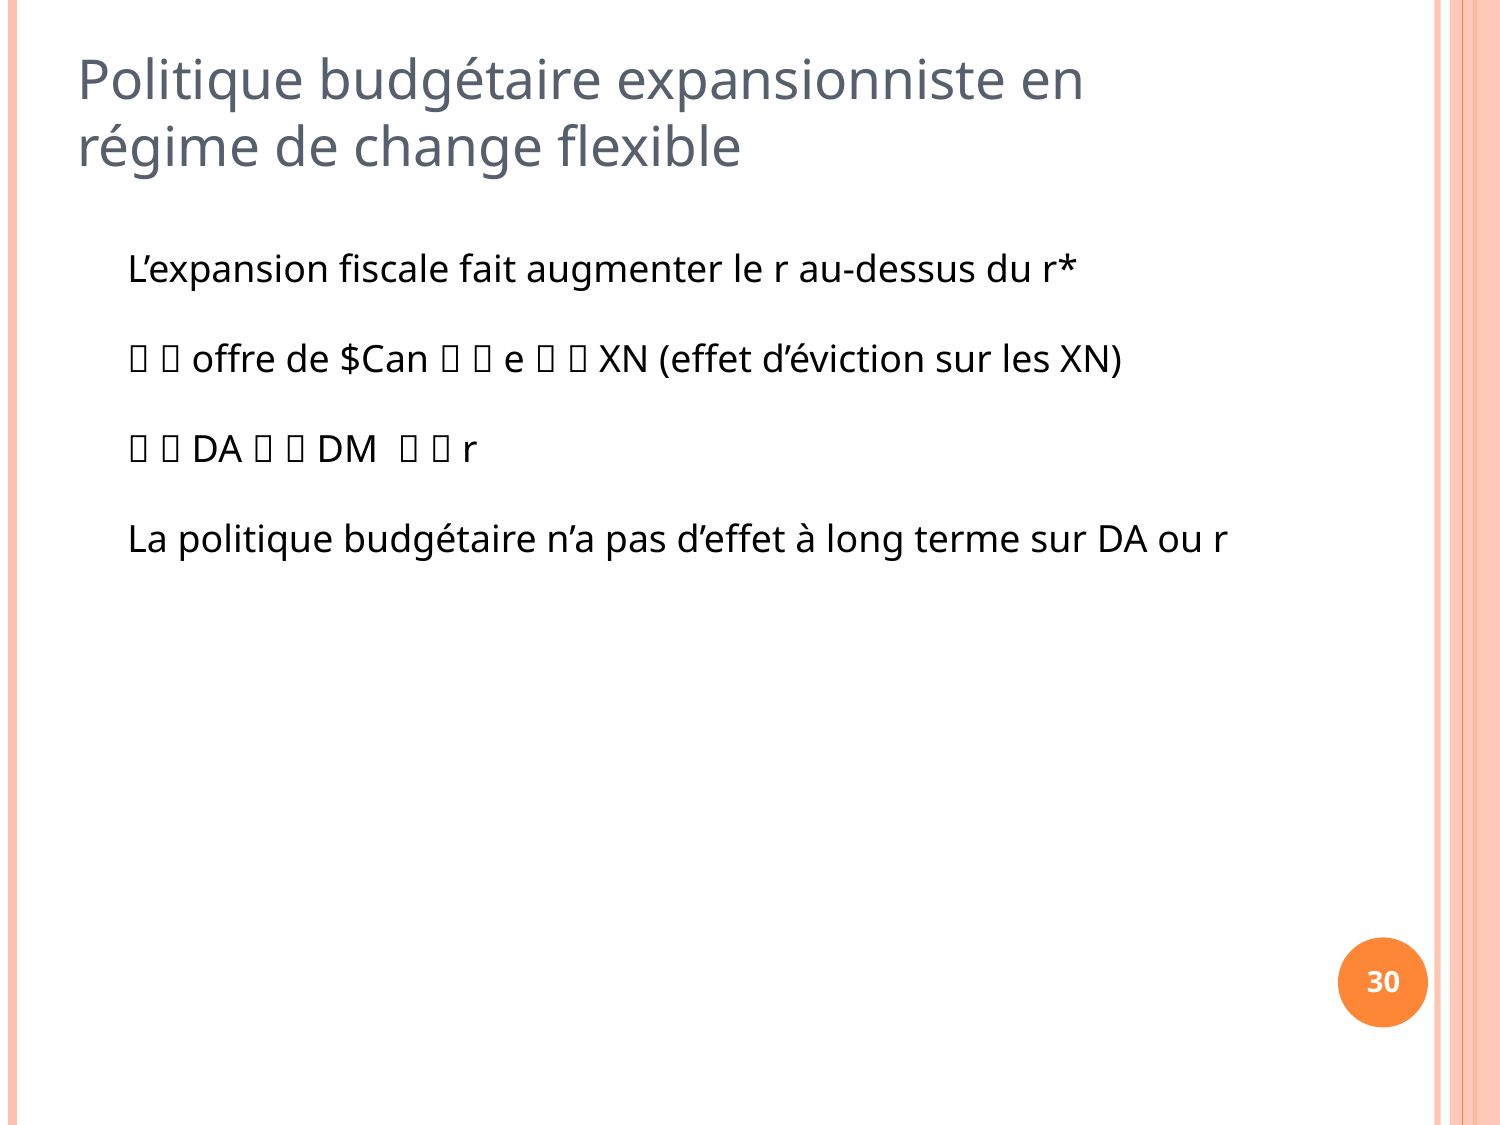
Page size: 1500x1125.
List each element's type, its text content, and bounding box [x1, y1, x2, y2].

list L’expansion fiscale fait augmenter le r au-dessus du r*   offre de $Can   e   XN (effet d’éviction sur les XN)   DA   DM   r La politique budgétaire n’a pas d’effet à long terme sur DA ou r [112, 237, 1388, 1000]
title Politique budgétaire expansionniste en régime de change flexible [62, 37, 1450, 185]
slide_number <numéro> [1333, 940, 1434, 1027]
